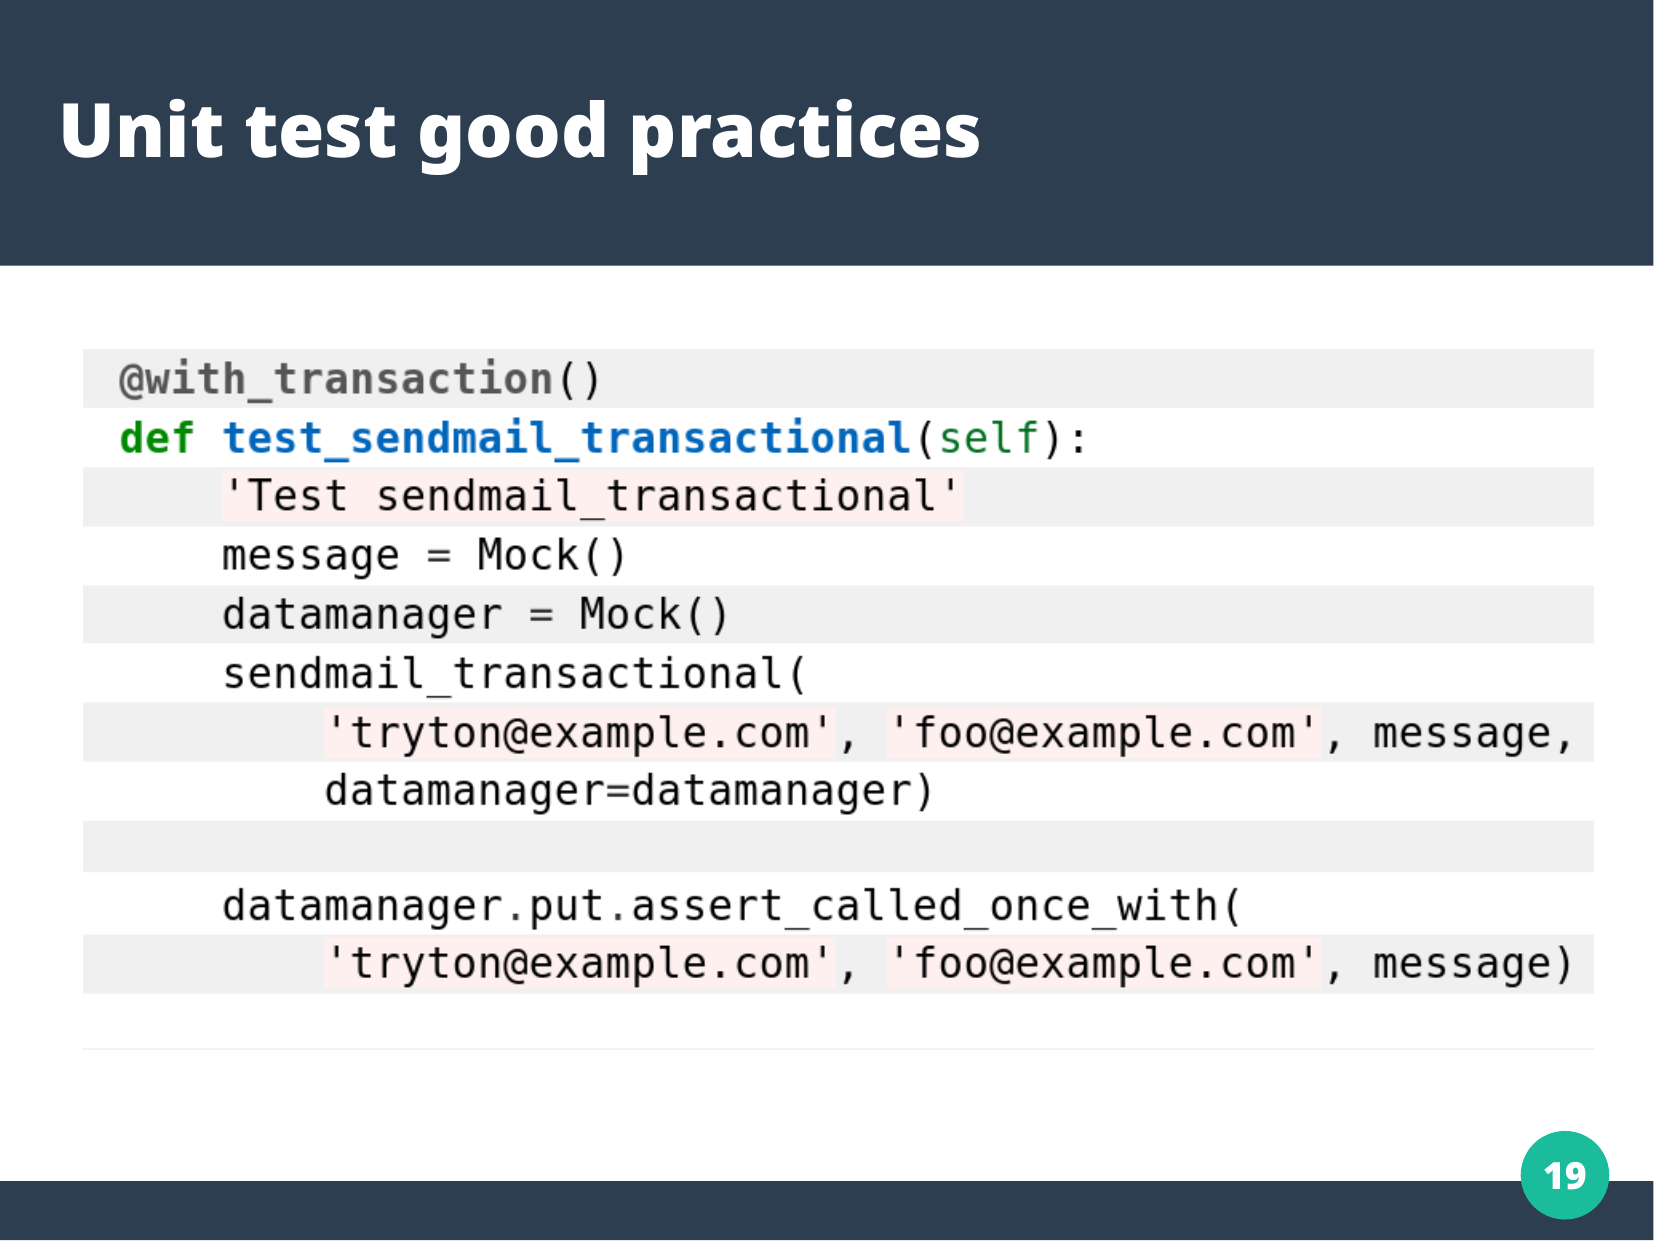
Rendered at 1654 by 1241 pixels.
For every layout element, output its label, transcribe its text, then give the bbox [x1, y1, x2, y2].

picture [83, 349, 1594, 1051]
title Unit test good practices [59, 49, 1595, 207]
